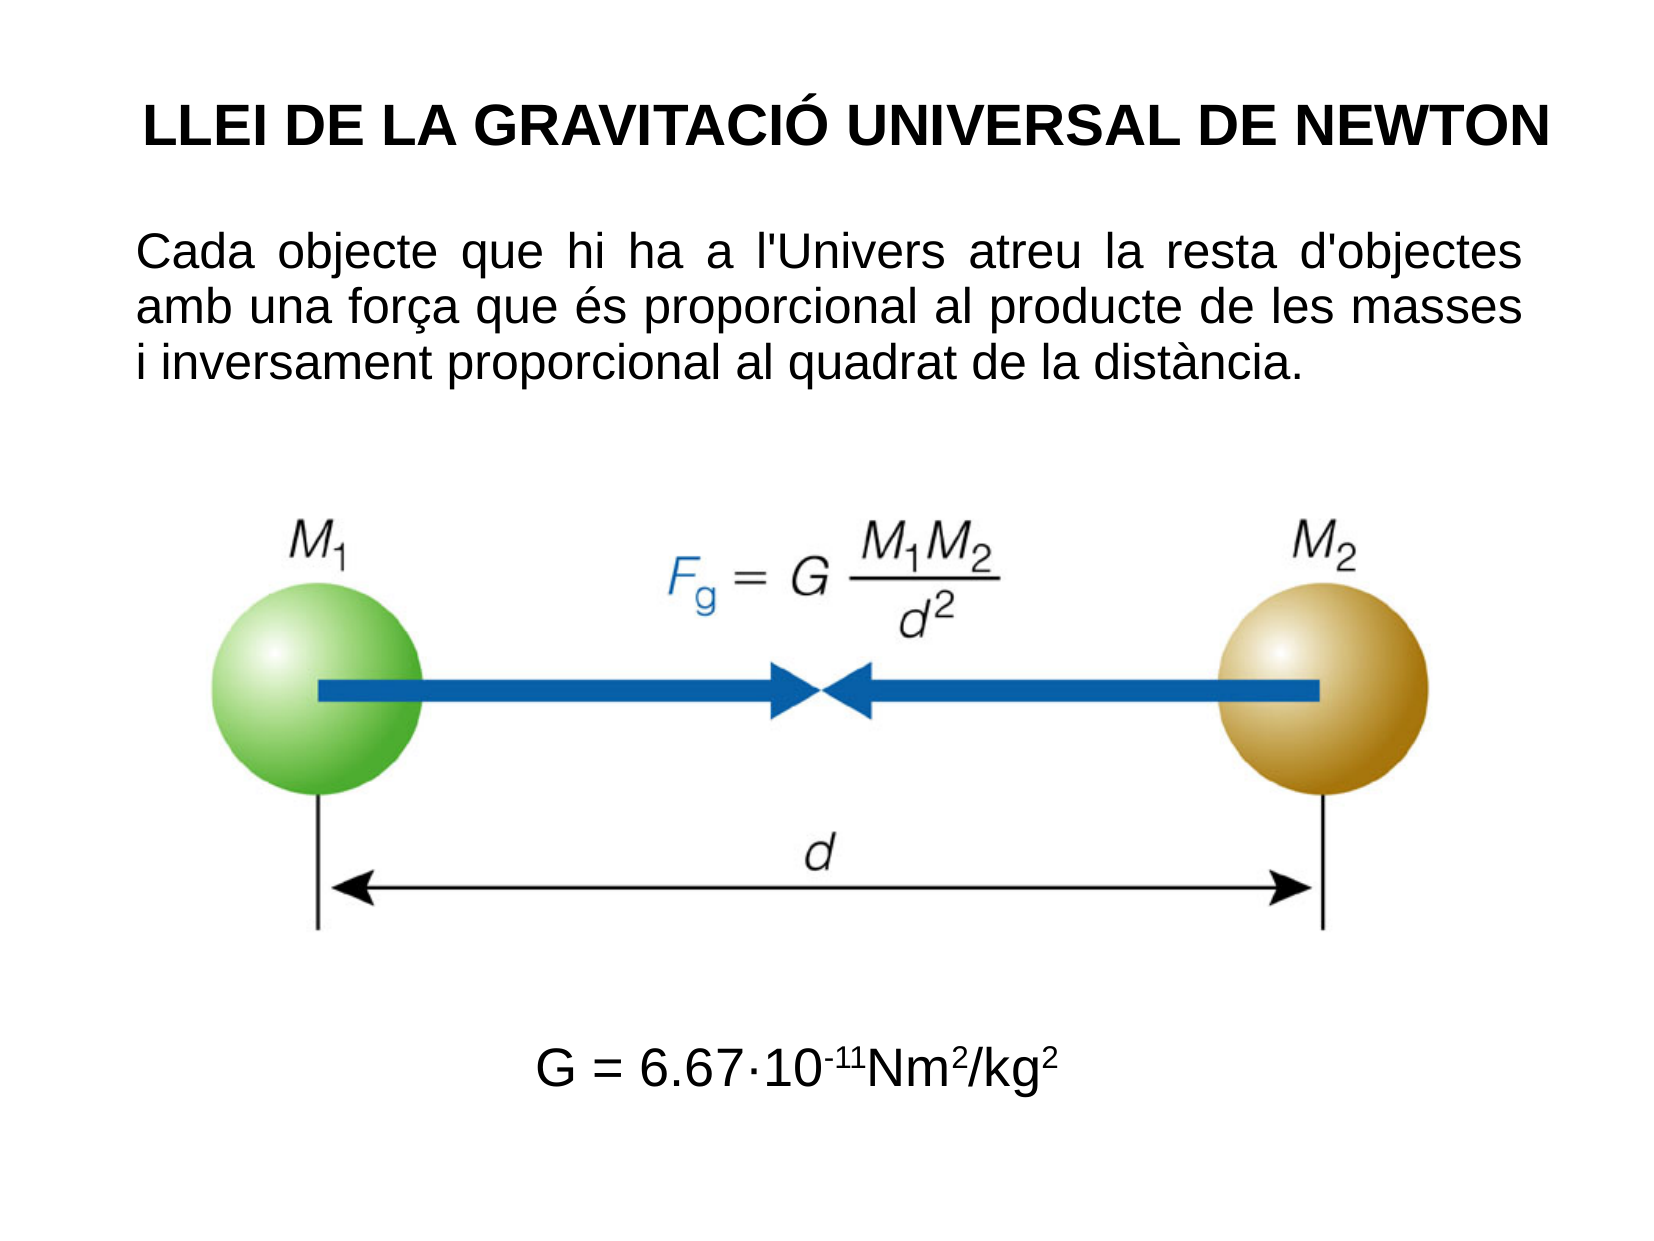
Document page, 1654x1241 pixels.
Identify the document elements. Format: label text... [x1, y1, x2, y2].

text_box Cada objecte que hi ha a l'Univers atreu la resta d'objectes amb una força que és proporcional al producte de les masses i inversament proporcional al quadrat de la distància. [120, 215, 1539, 398]
text_box LLEI DE LA GRAVITACIÓ UNIVERSAL DE NEWTON [127, 85, 1581, 165]
picture [194, 469, 1445, 986]
text_box G = 6.67·10-11Nm2/kg2 [520, 1030, 1141, 1106]
